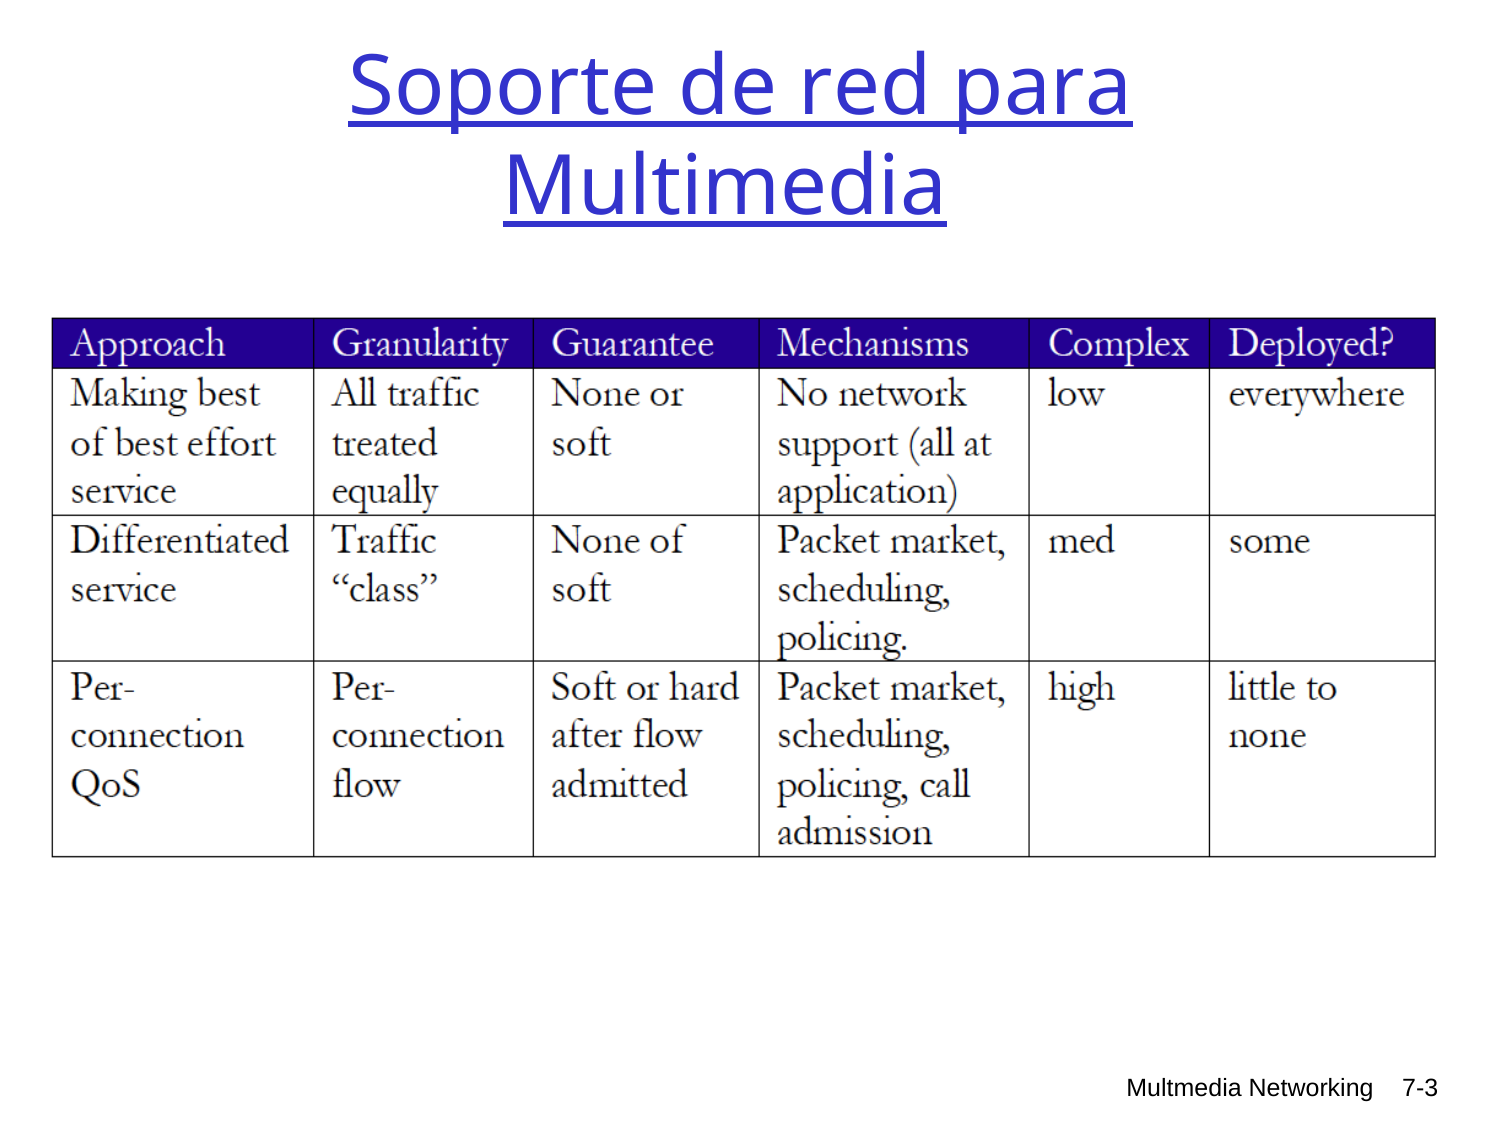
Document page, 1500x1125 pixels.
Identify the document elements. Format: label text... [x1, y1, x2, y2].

title Soporte de red para Multimedia [87, 37, 1363, 225]
picture [42, 306, 1447, 868]
text_box 7-<number> [1342, 1064, 1454, 1125]
text_box Multmedia Networking [913, 1064, 1342, 1125]
